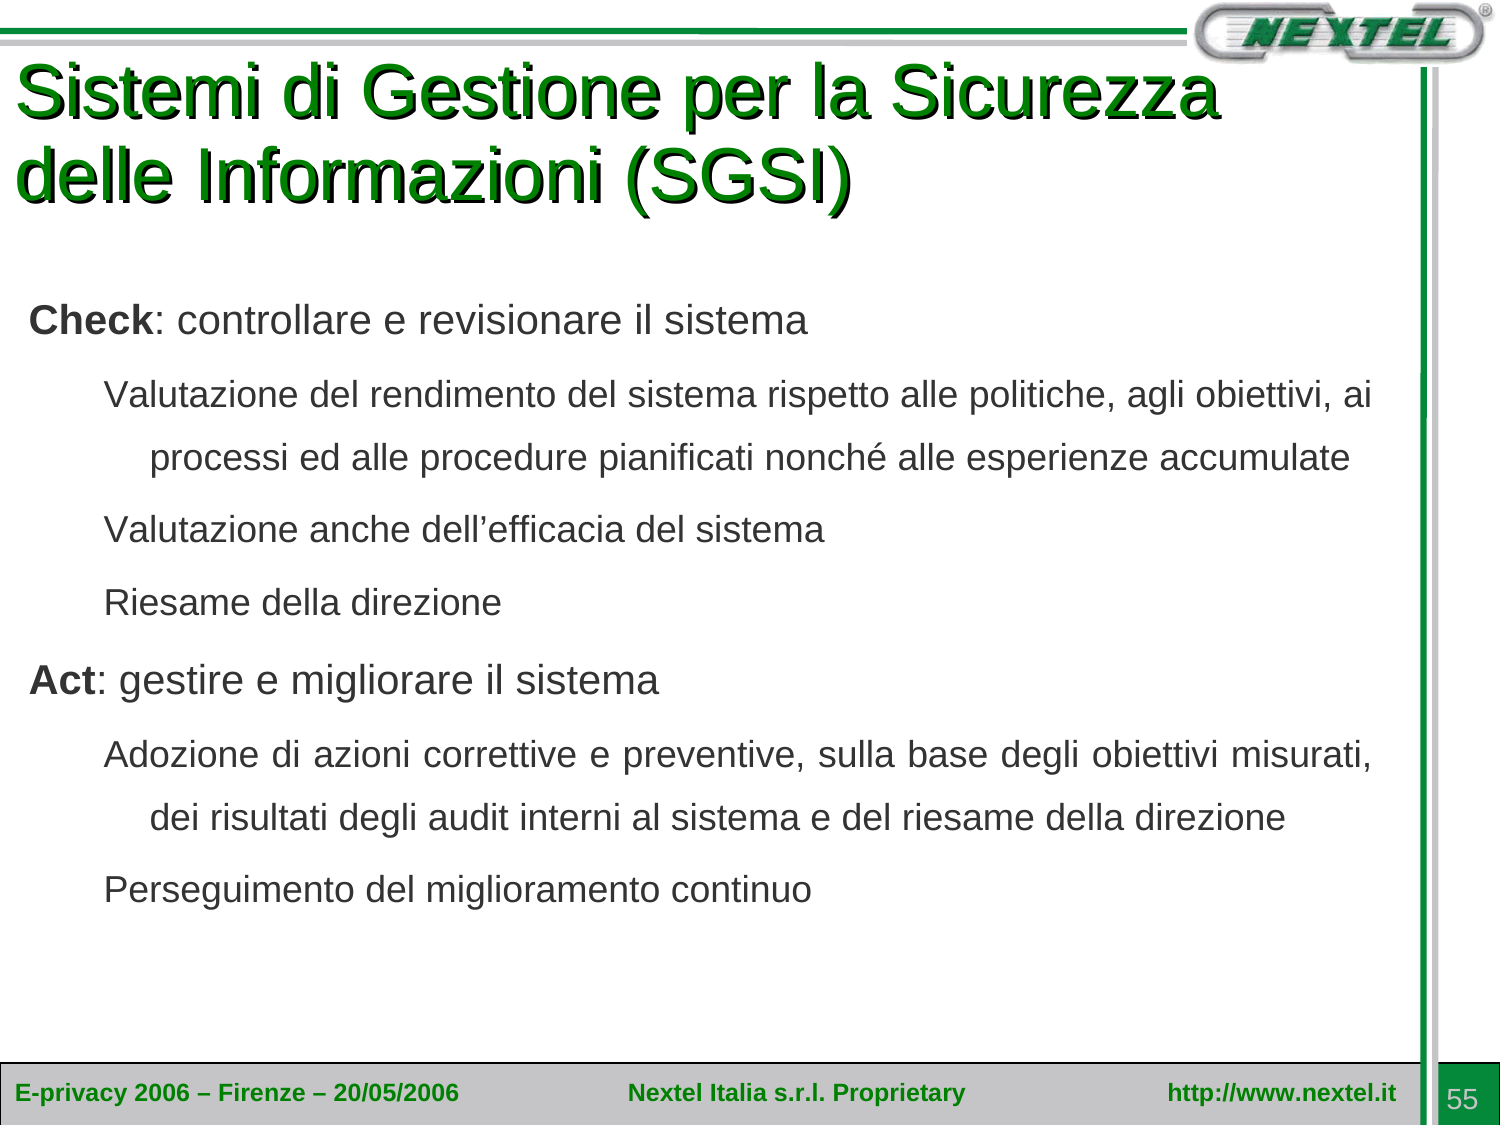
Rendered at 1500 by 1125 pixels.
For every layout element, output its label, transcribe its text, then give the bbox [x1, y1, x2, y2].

title Sistemi di Gestione per la Sicurezza delle Informazioni (SGSI) [0, 28, 1270, 237]
list Check: controllare e revisionare il sistema Valutazione del rendimento del sistema rispetto alle politiche, agli obiettivi, ai processi ed alle procedure pianificati nonché alle esperienze accumulate Valutazione anche dell’efficacia del sistema Riesame della direzione Act: gestire e migliorare il sistema Adozione di azioni correttive e preventive, sulla base degli obiettivi misurati, dei risultati degli audit interni al sistema e del riesame della direzione Perseguimento del miglioramento continuo [13, 265, 1388, 1058]
picture [1187, 0, 1500, 67]
